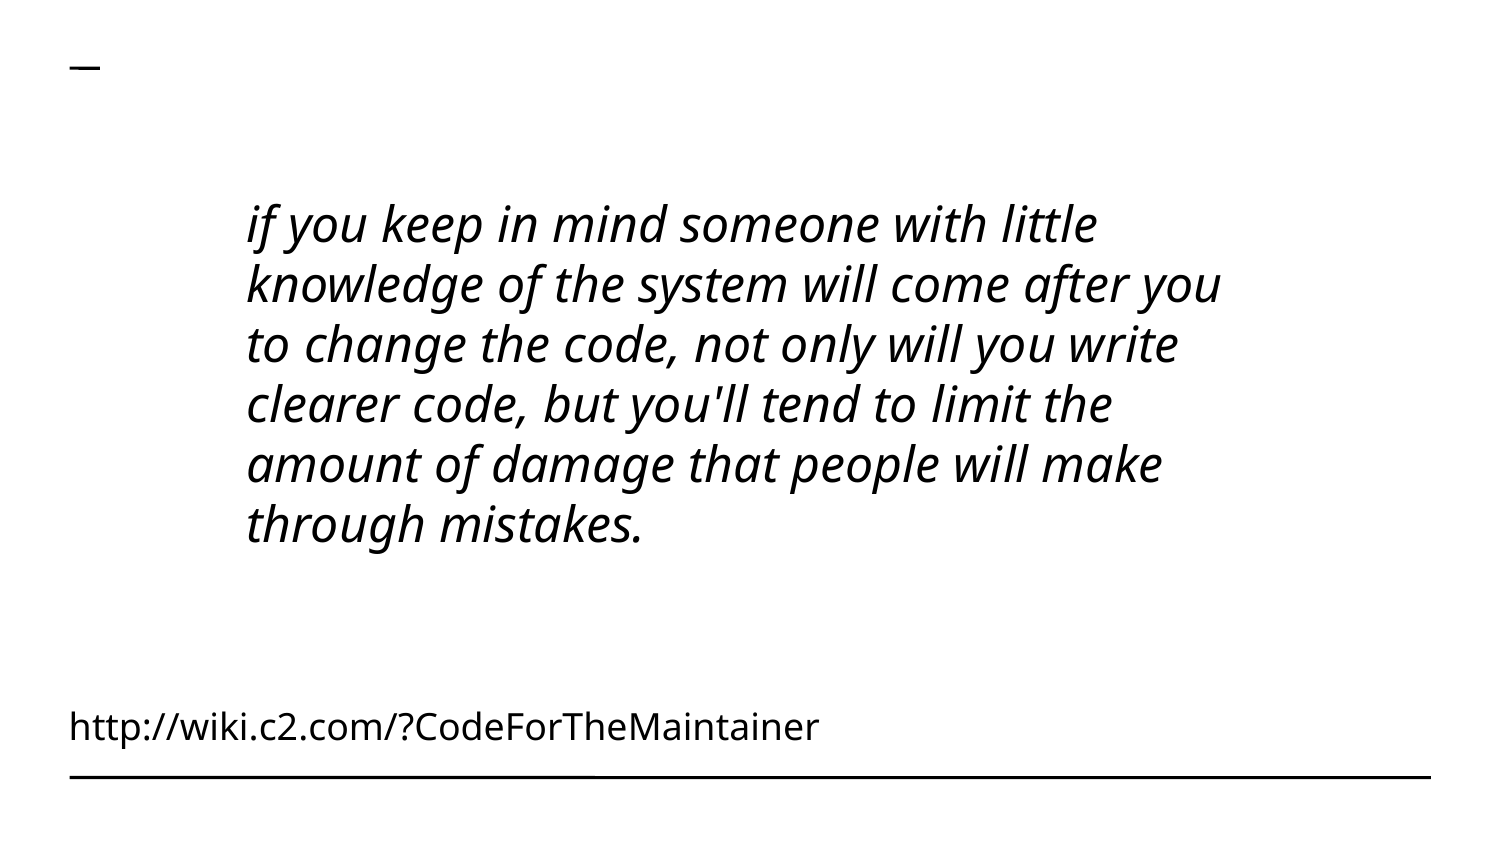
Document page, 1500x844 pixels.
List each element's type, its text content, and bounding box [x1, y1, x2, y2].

list if you keep in mind someone with little knowledge of the system will come after you to change the code, not only will you write clearer code, but you'll tend to limit the amount of damage that people will make through mistakes. [231, 126, 1269, 620]
list http://wiki.c2.com/?CodeForTheMaintainer [53, 693, 1430, 758]
